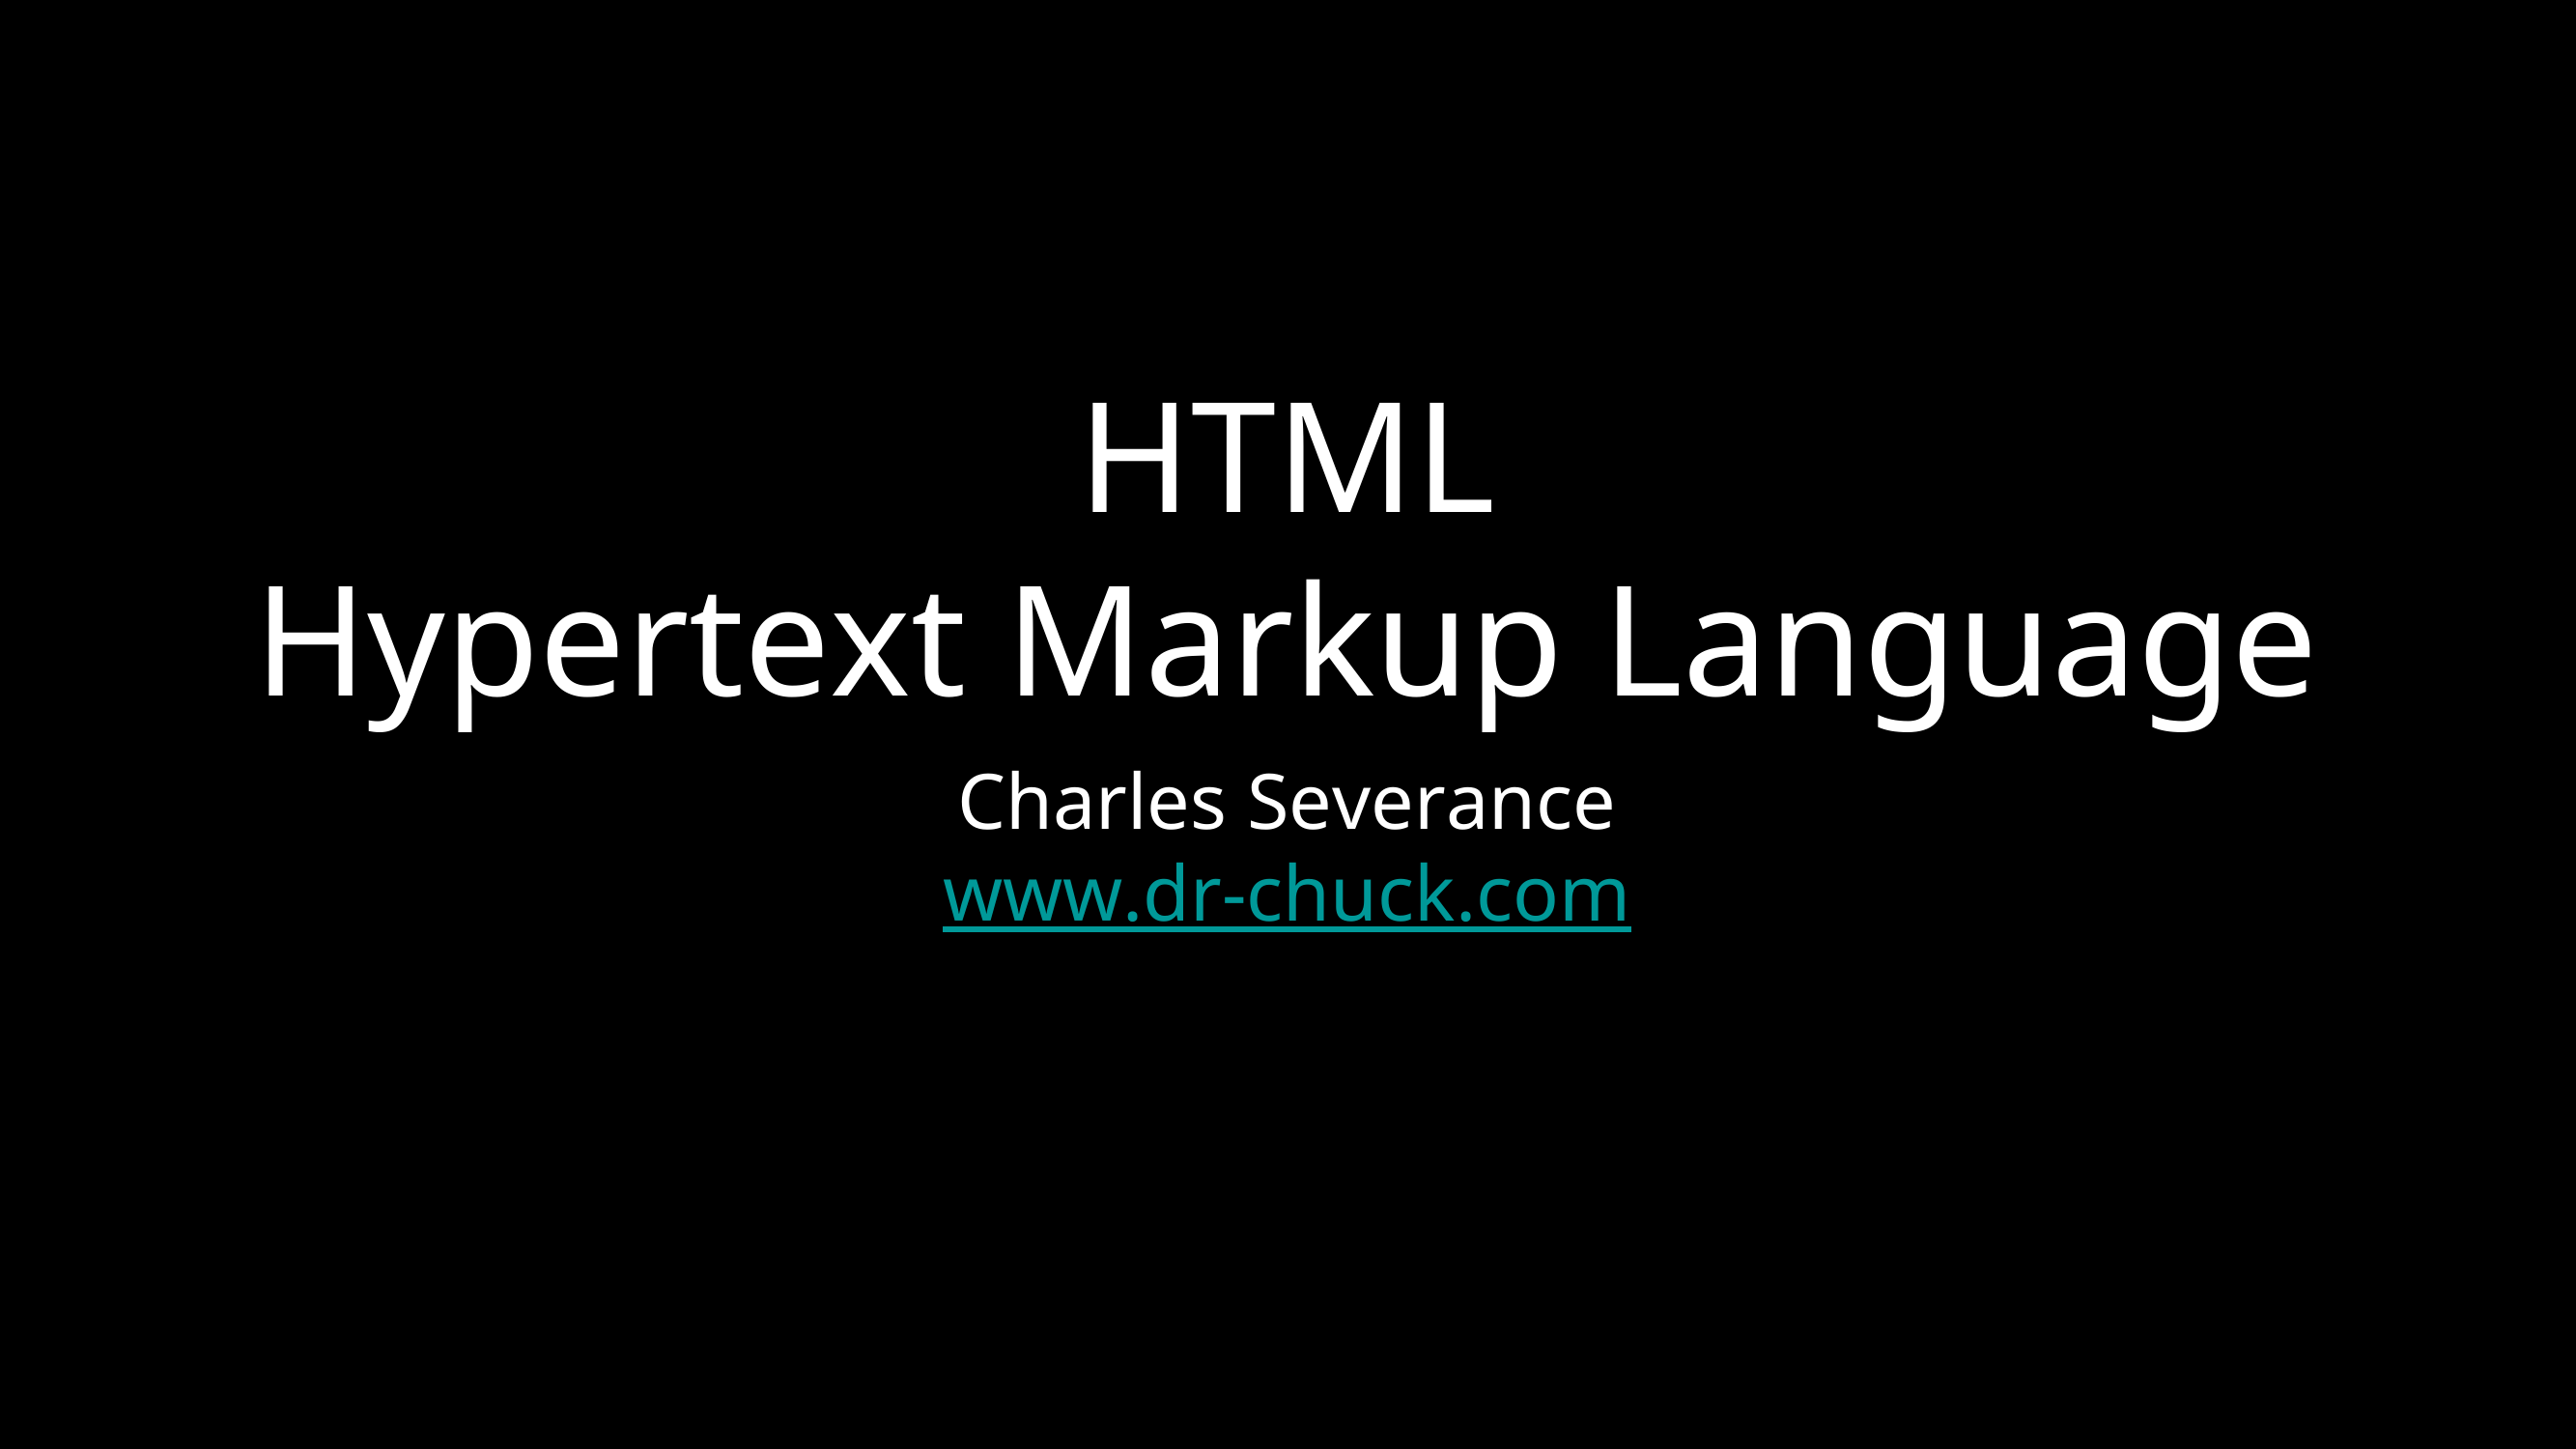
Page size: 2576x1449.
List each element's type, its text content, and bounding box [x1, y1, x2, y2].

list Charles Severance www.dr-chuck.com [183, 746, 2392, 980]
title HTML Hypertext Markup Language [183, 243, 2392, 733]
